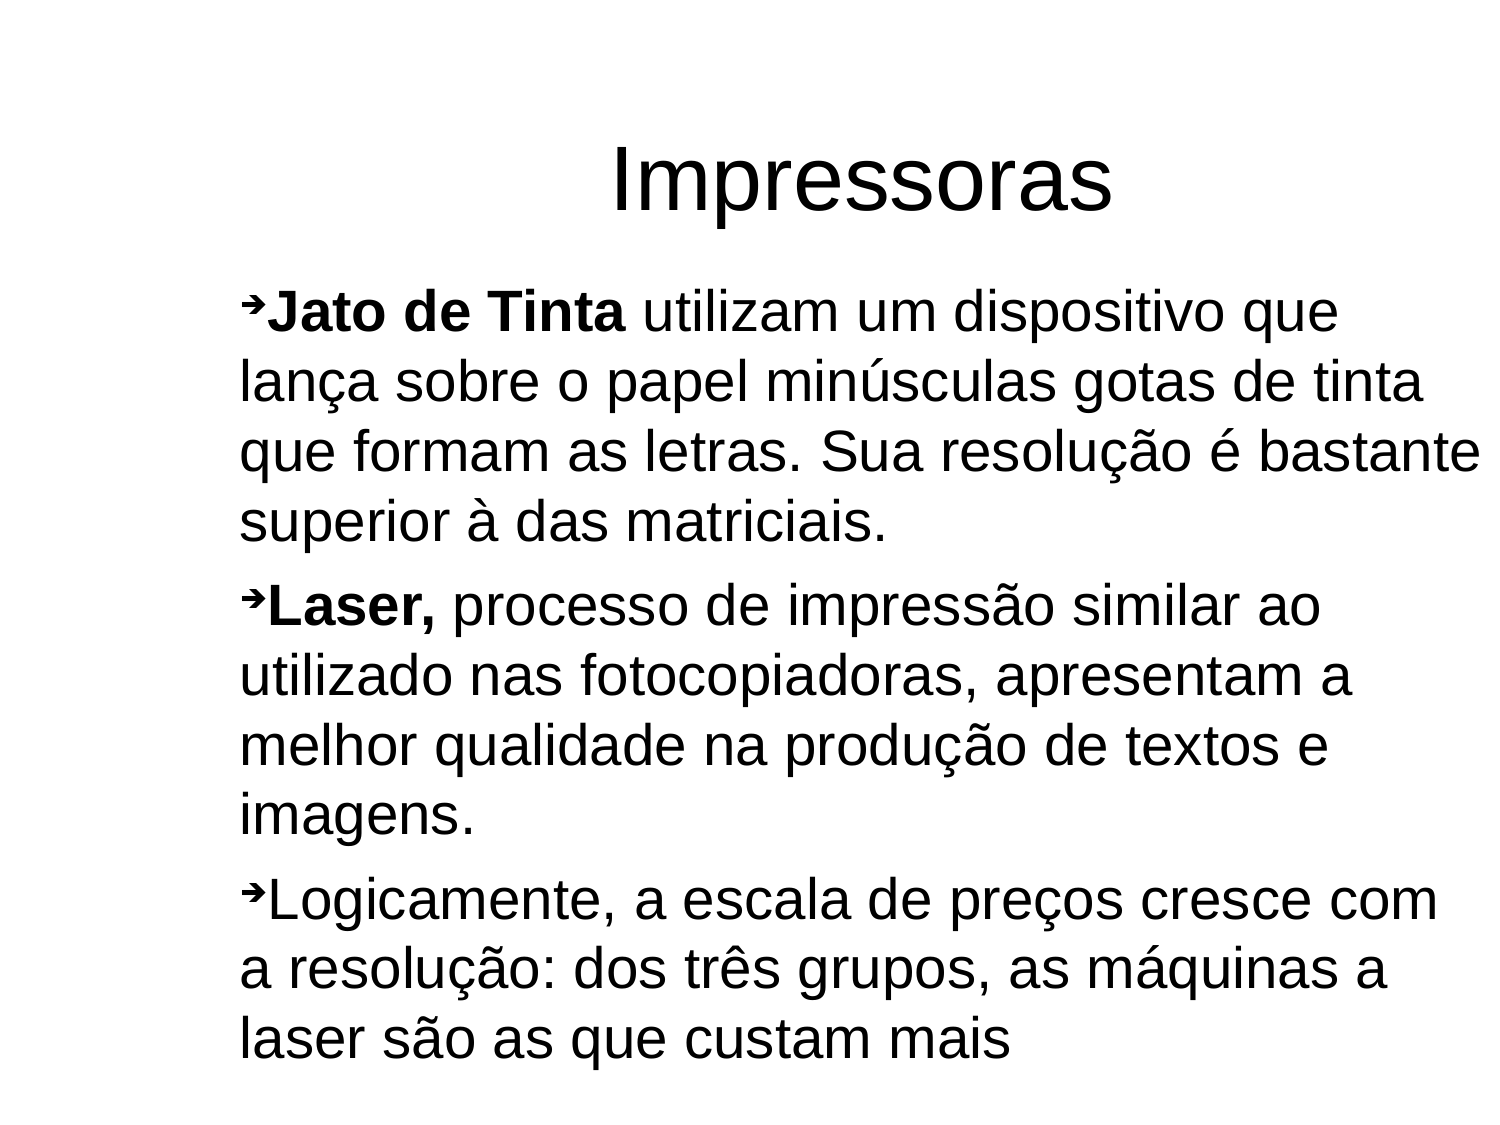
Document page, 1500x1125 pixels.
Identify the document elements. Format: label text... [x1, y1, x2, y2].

list Jato de Tinta utilizam um dispositivo que lança sobre o papel minúsculas gotas de tinta que formam as letras. Sua resolução é bastante superior à das matriciais. Laser, processo de impressão similar ao utilizado nas fotocopiadoras, apresentam a melhor qualidade na produção de textos e imagens. Logicamente, a escala de preços cresce com a resolução: dos três grupos, as máquinas a laser são as que custam mais [225, 265, 1500, 1027]
title Impressoras [225, 80, 1500, 265]
